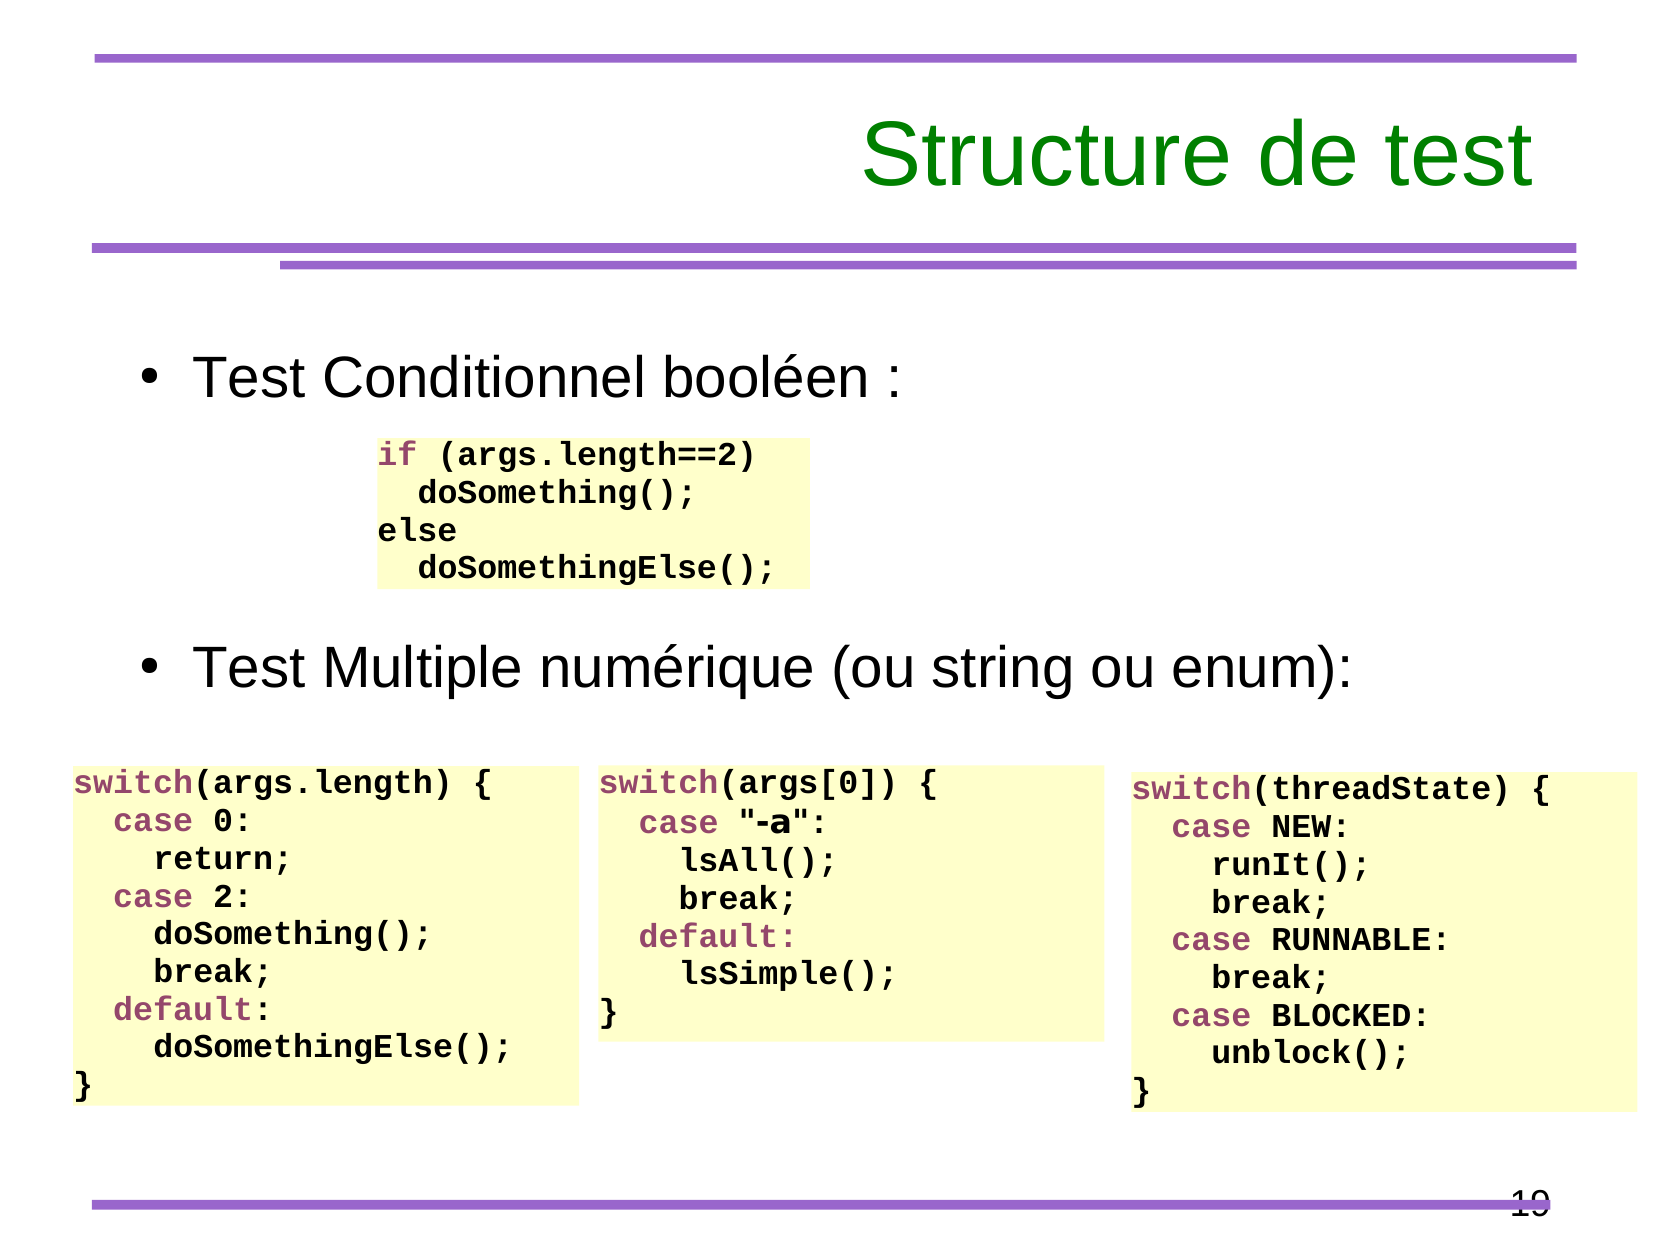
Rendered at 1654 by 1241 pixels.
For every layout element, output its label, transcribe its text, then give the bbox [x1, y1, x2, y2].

text_box if (args.length==2) doSomething(); else doSomethingElse(); [377, 438, 810, 590]
text_box switch(threadState) { case NEW: runIt(); break; case RUNNABLE: break; case BLOCKED: unblock(); } [1131, 772, 1638, 1112]
title Structure de test [121, 49, 1534, 257]
text_box switch(args[0]) { case "-a": lsAll(); break; default: lsSimple(); } [598, 765, 1105, 1042]
list Test Conditionnel booléen : Test Multiple numérique (ou string ou enum): [121, 344, 1534, 721]
text_box switch(args.length) { case 0: return; case 2: doSomething(); break; default: doSomethingElse(); } [73, 766, 580, 1106]
